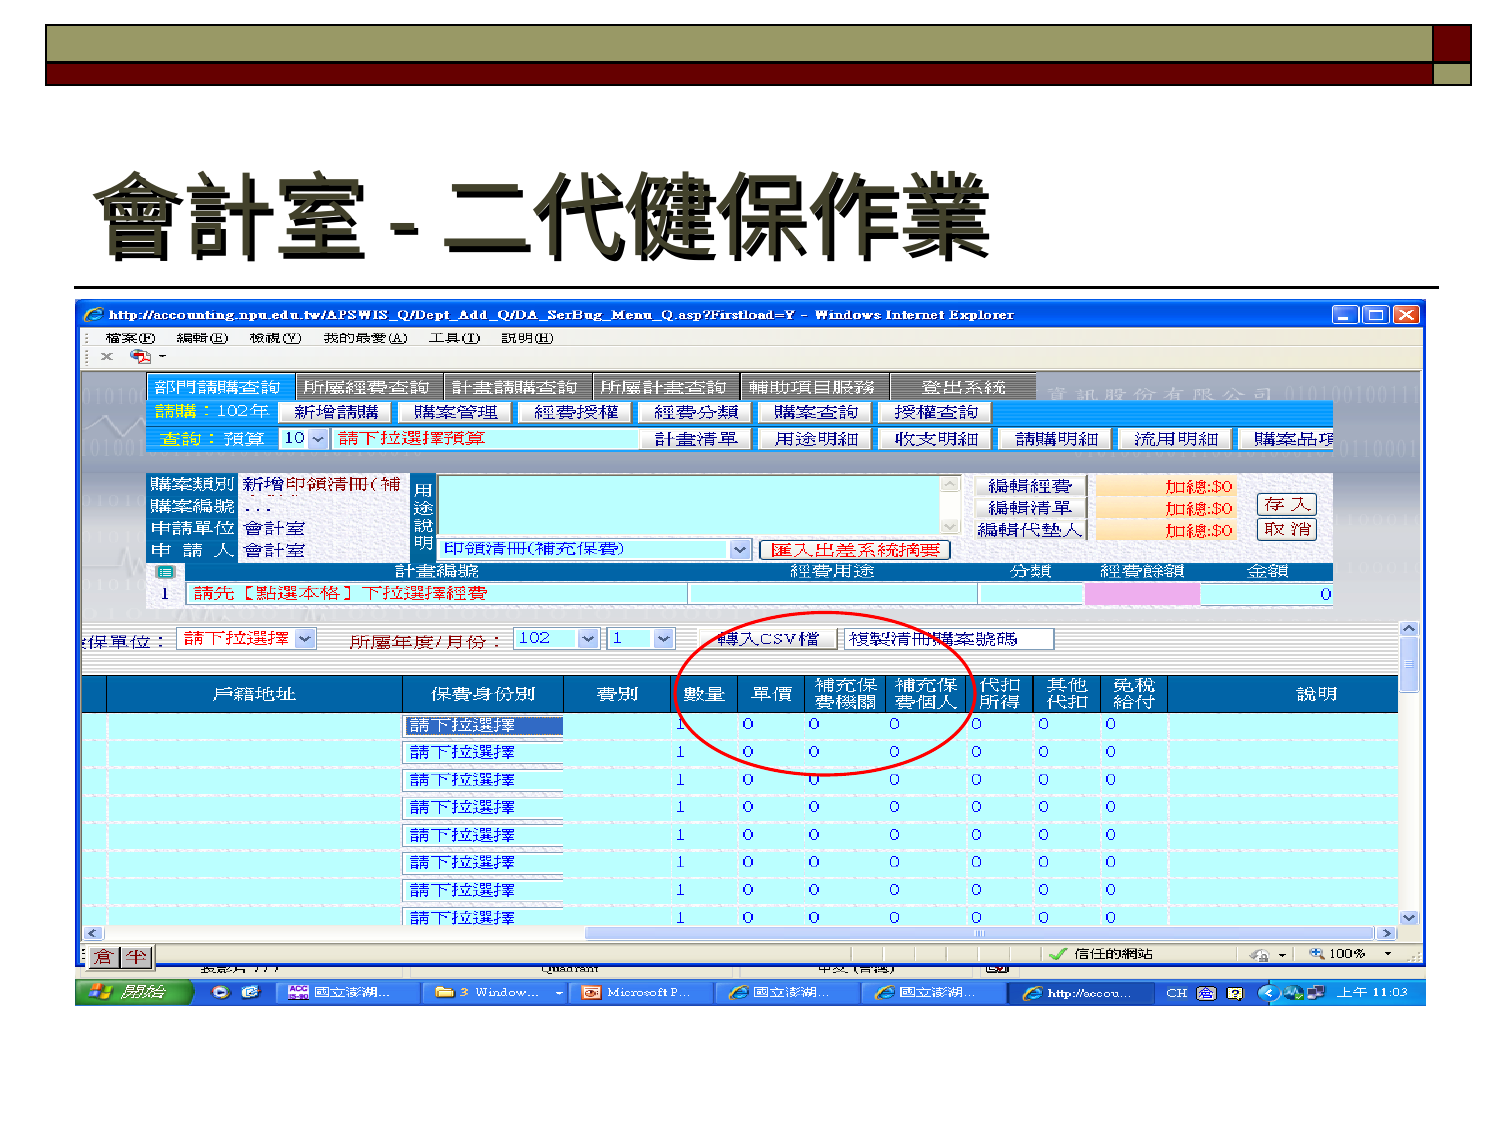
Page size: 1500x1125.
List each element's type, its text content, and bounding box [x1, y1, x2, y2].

list [75, 299, 1426, 1006]
text_box [675, 612, 976, 775]
title 會計室-二代健保作業 [75, 87, 1426, 275]
